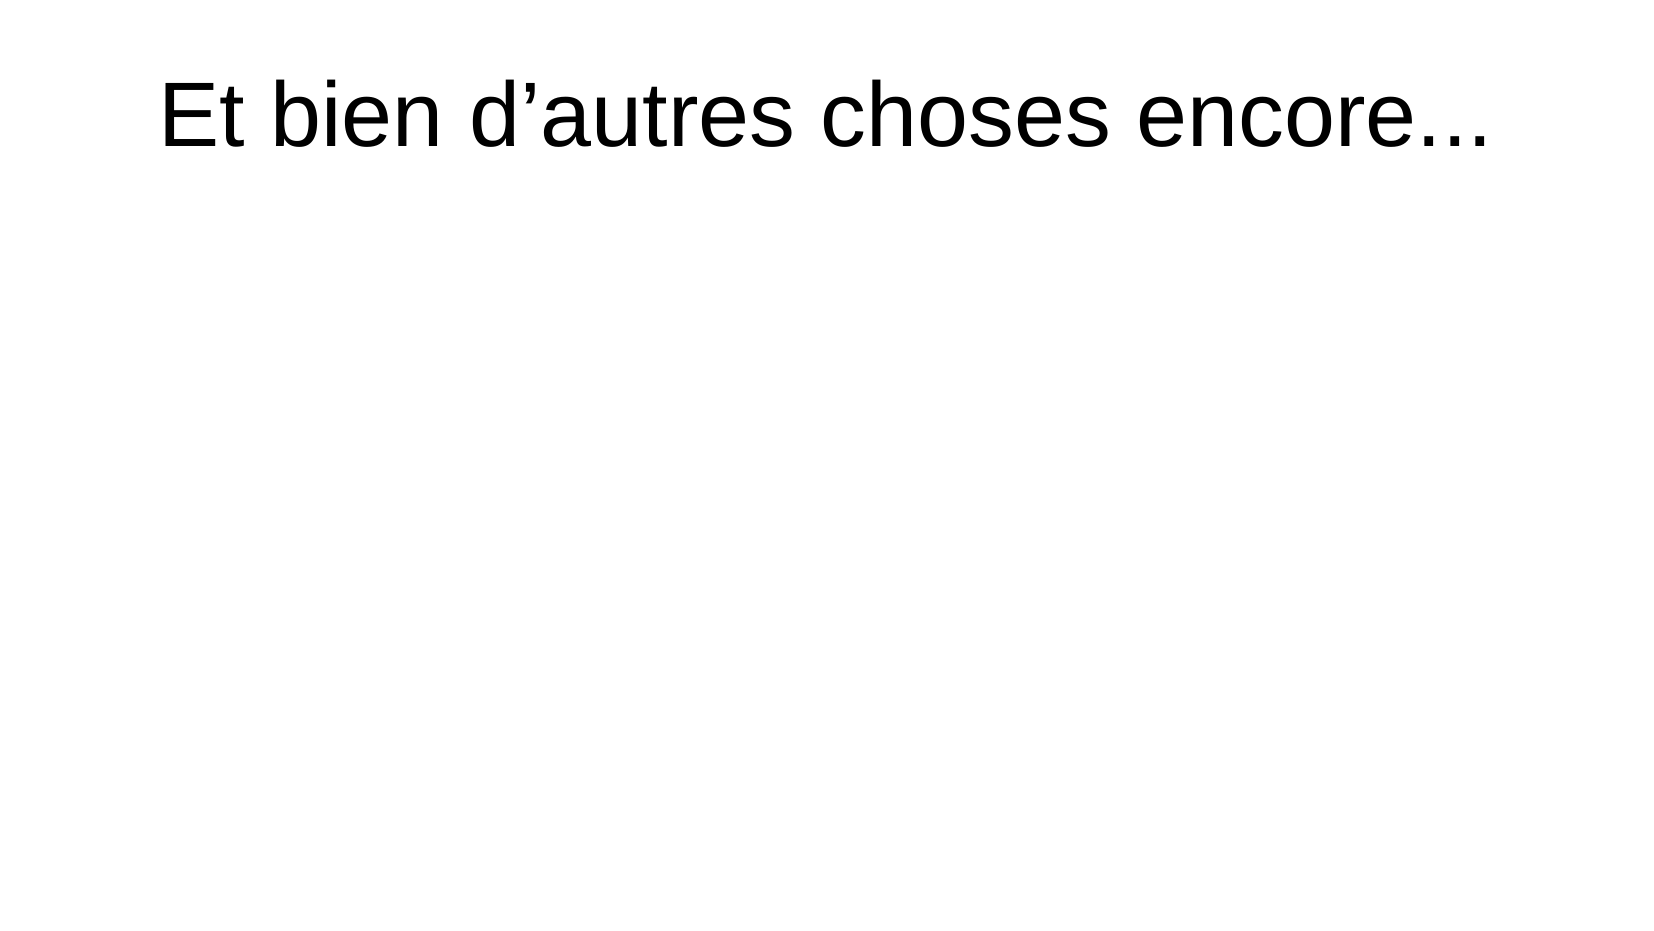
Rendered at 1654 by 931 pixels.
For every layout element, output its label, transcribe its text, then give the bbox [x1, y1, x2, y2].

title Et bien d’autres choses encore... [82, 37, 1571, 193]
